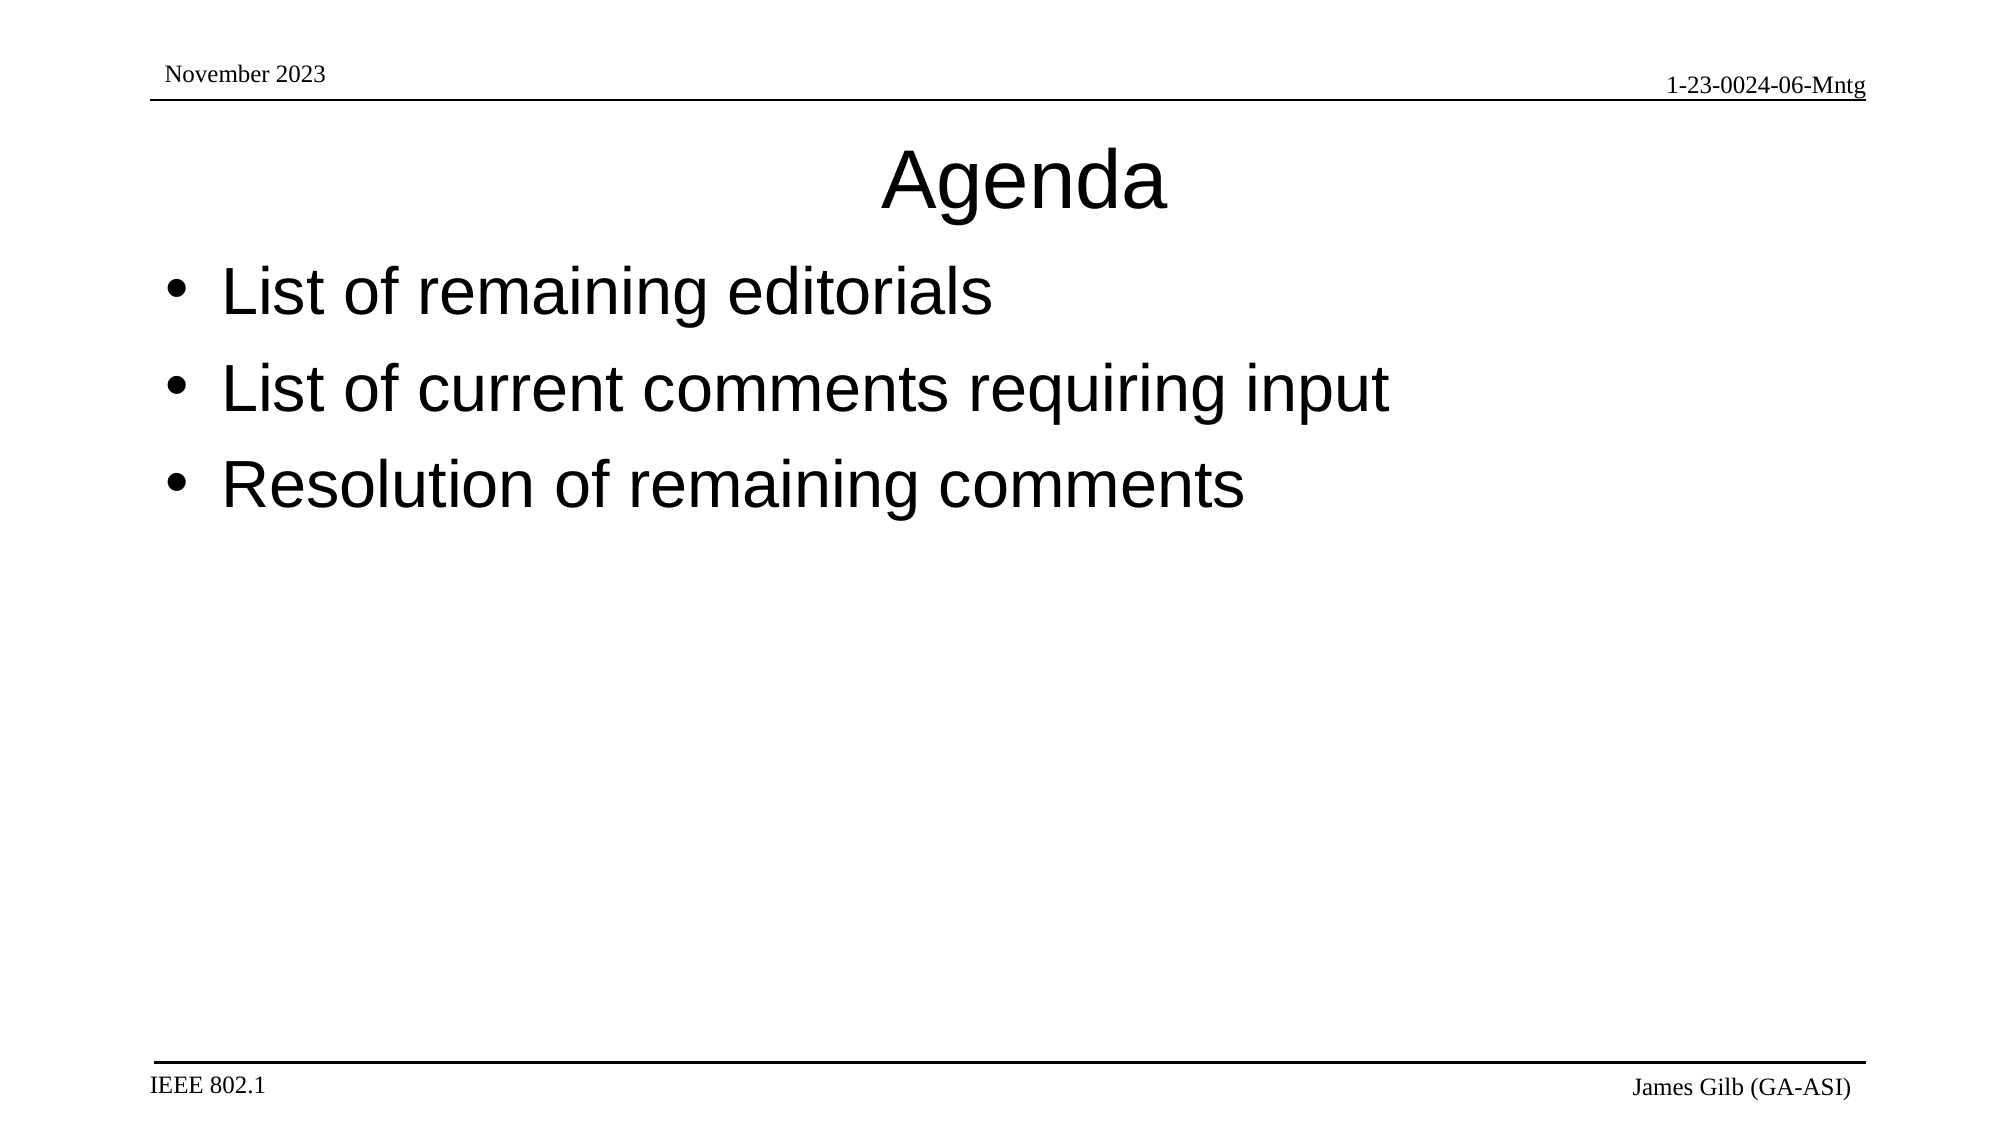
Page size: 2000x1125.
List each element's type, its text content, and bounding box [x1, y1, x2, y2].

list List of remaining editorials List of current comments requiring input Resolution of remaining comments [149, 239, 1900, 1051]
title Agenda [149, 112, 1900, 238]
